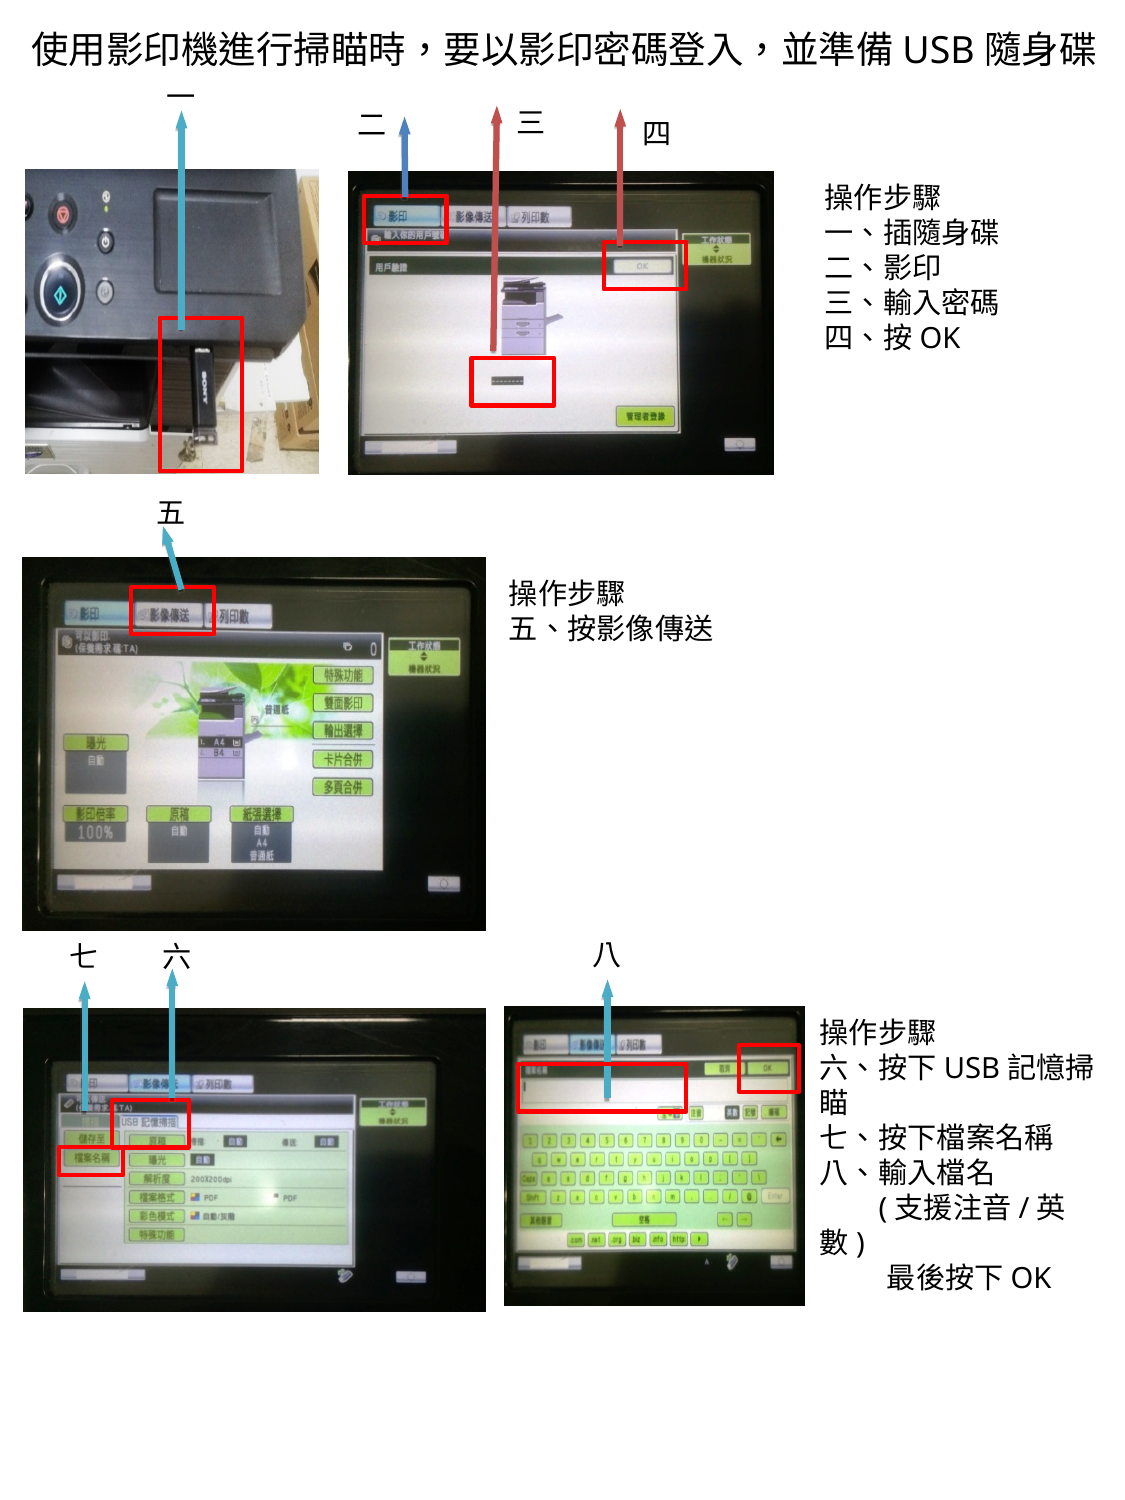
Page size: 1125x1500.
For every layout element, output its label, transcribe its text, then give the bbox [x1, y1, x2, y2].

picture [61, 1149, 121, 1173]
text_box 六 [147, 930, 207, 982]
text_box 八 [577, 928, 638, 980]
picture [23, 1008, 486, 1313]
picture [366, 198, 444, 241]
text_box 操作步驟 六、按下USB記憶掃瞄 七、按下檔案名稱 八、輸入檔名 (支援注音/英數) 最後按下OK [804, 1006, 1125, 1235]
text_box 使用影印機進行掃瞄時，要以影印密碼登入，並準備USB隨身碟 [2, 18, 1125, 78]
text_box 七 [54, 931, 115, 982]
text_box 操作步驟 五、按影像傳送 [493, 567, 735, 654]
picture [162, 320, 240, 469]
picture [22, 557, 486, 931]
text_box 四 [627, 107, 765, 158]
picture [133, 589, 212, 632]
picture [348, 171, 774, 475]
text_box 二 [341, 99, 402, 150]
text_box 操作步驟 一、插隨身碟 二、影印 三、輸入密碼 四、按OK [809, 171, 1051, 364]
picture [25, 169, 319, 474]
text_box 三 [501, 96, 562, 148]
text_box 五 [141, 486, 202, 538]
picture [504, 1006, 805, 1306]
picture [520, 1066, 684, 1109]
picture [114, 1102, 187, 1145]
picture [606, 244, 684, 287]
text_box 一 [151, 71, 212, 122]
